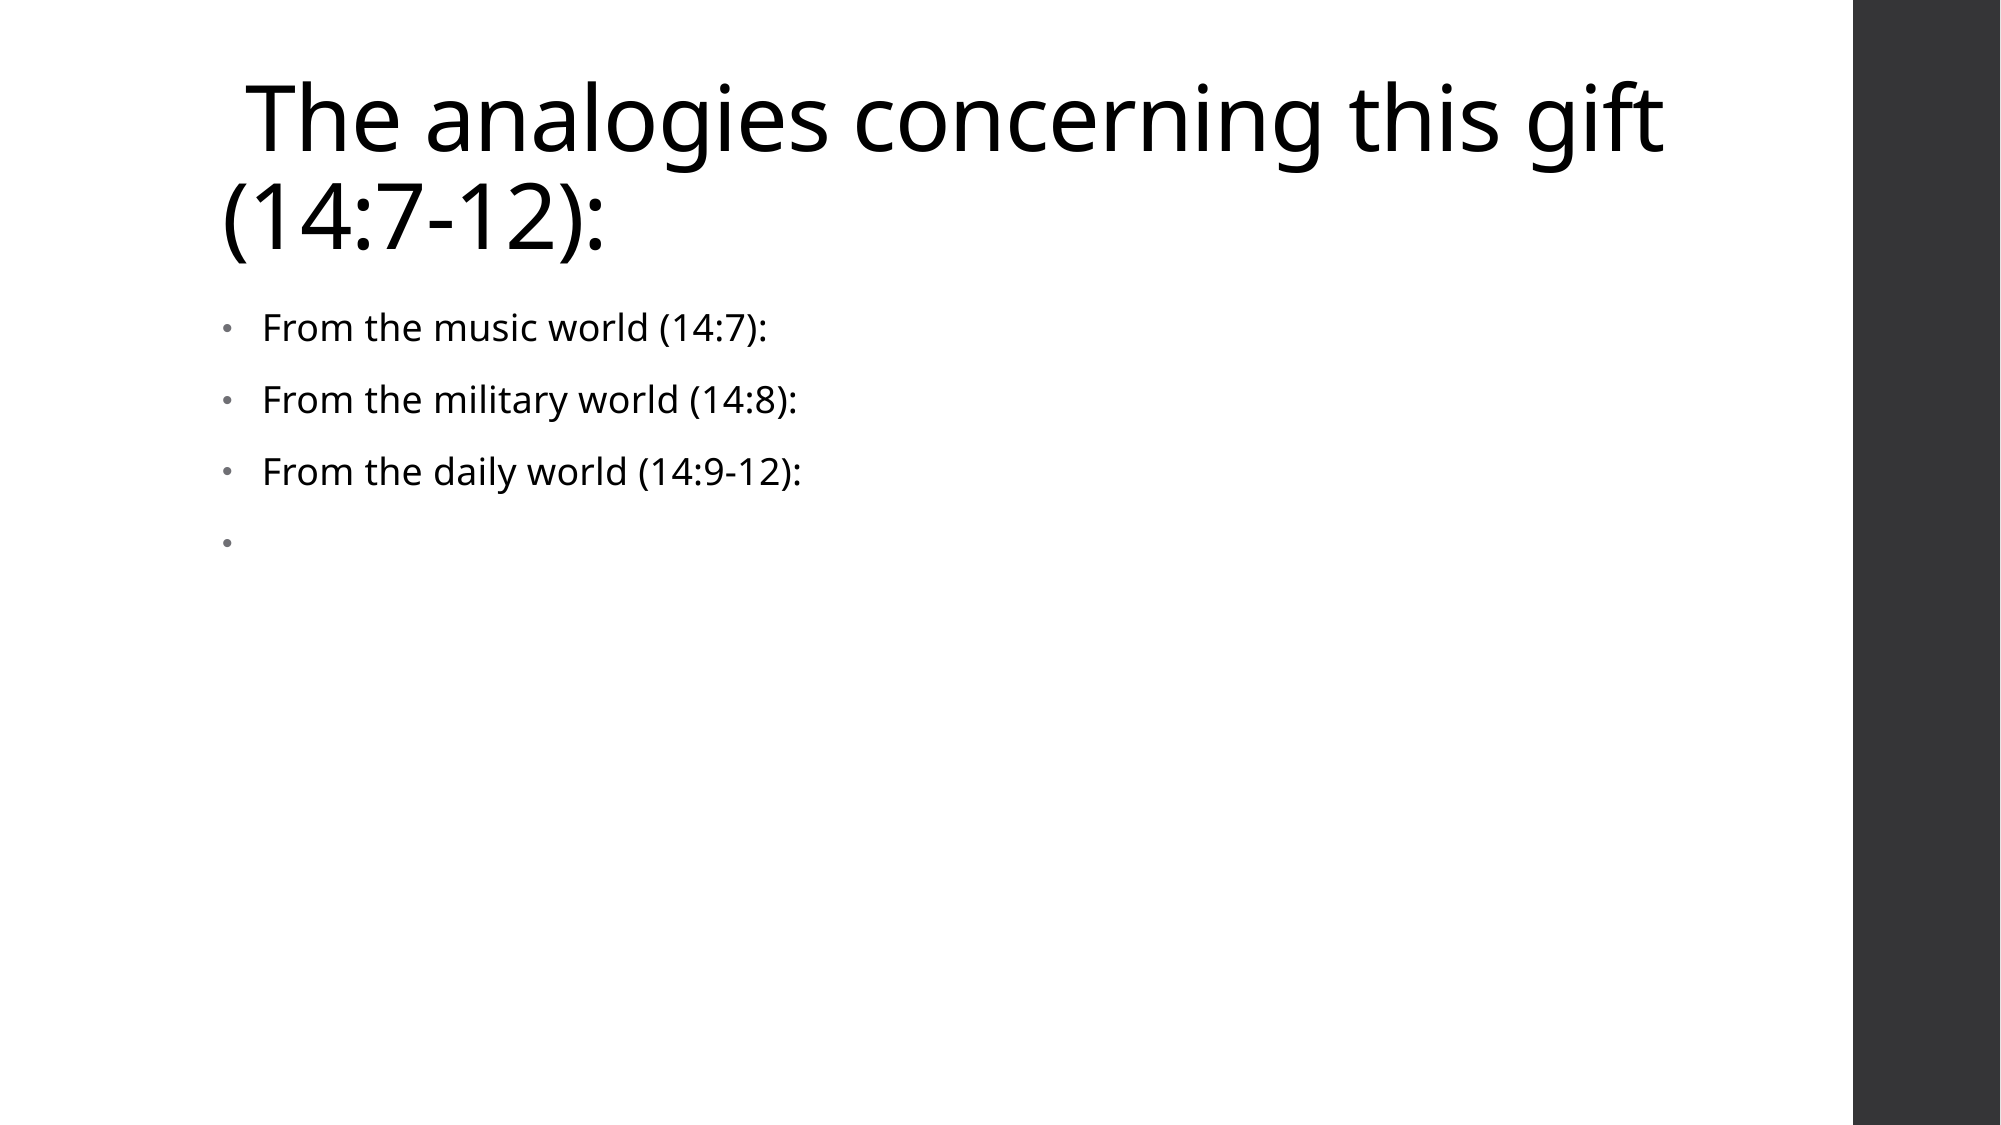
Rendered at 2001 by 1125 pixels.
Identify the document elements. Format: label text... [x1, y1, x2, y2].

title The analogies concerning this gift (14:7-12): [206, 60, 1797, 278]
list From the music world (14:7): From the military world (14:8): From the daily world (14:9-12): [206, 299, 1617, 1014]
